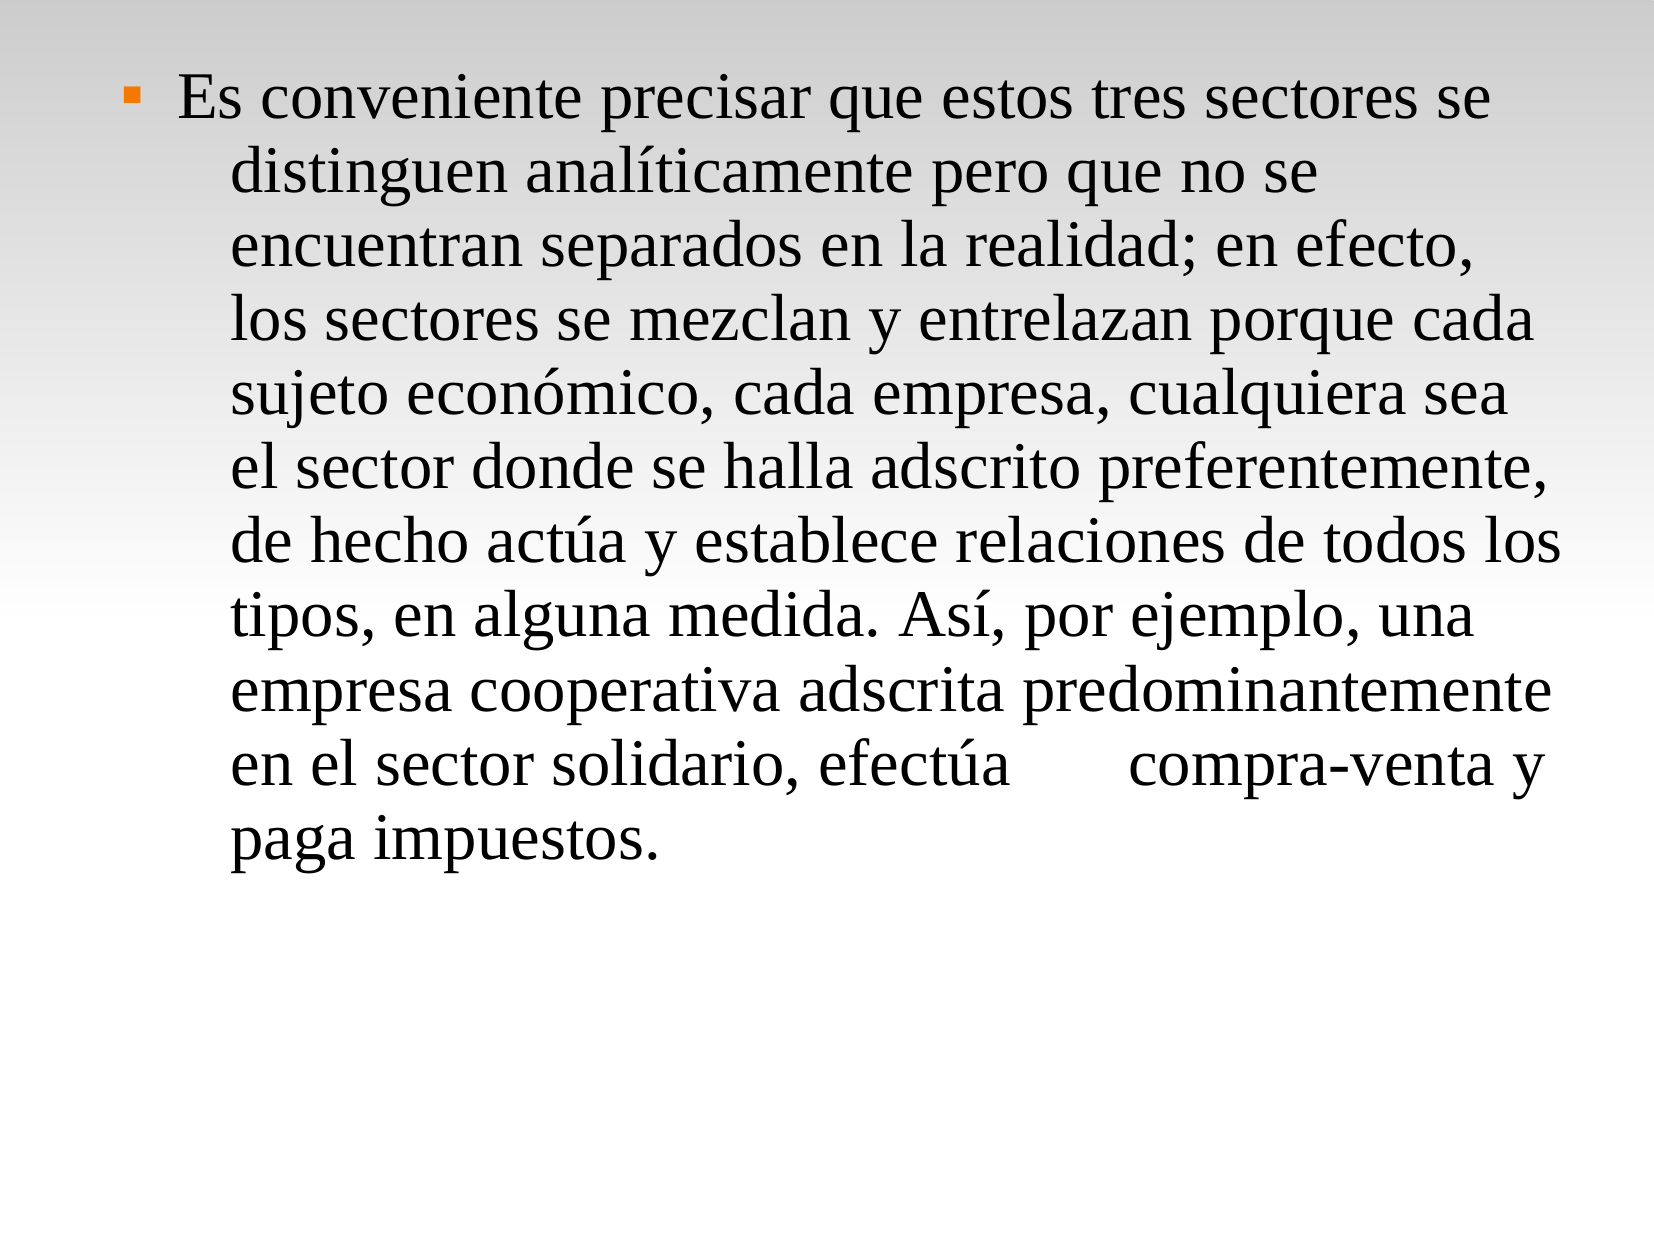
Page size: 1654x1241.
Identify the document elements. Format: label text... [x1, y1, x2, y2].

list Es conveniente precisar que estos tres sectores se distinguen analíticamente pero que no se encuentran separados en la realidad; en efecto, los sectores se mezclan y entrelazan porque cada sujeto económico, cada empresa, cualquiera sea el sector donde se halla adscrito preferentemente, de hecho actúa y establece relaciones de todos los tipos, en alguna medida. Así, por ejemplo, una empresa cooperativa adscrita predominantemente en el sector solidario, efectúa compra-venta y paga impuestos. [88, 59, 1571, 1109]
